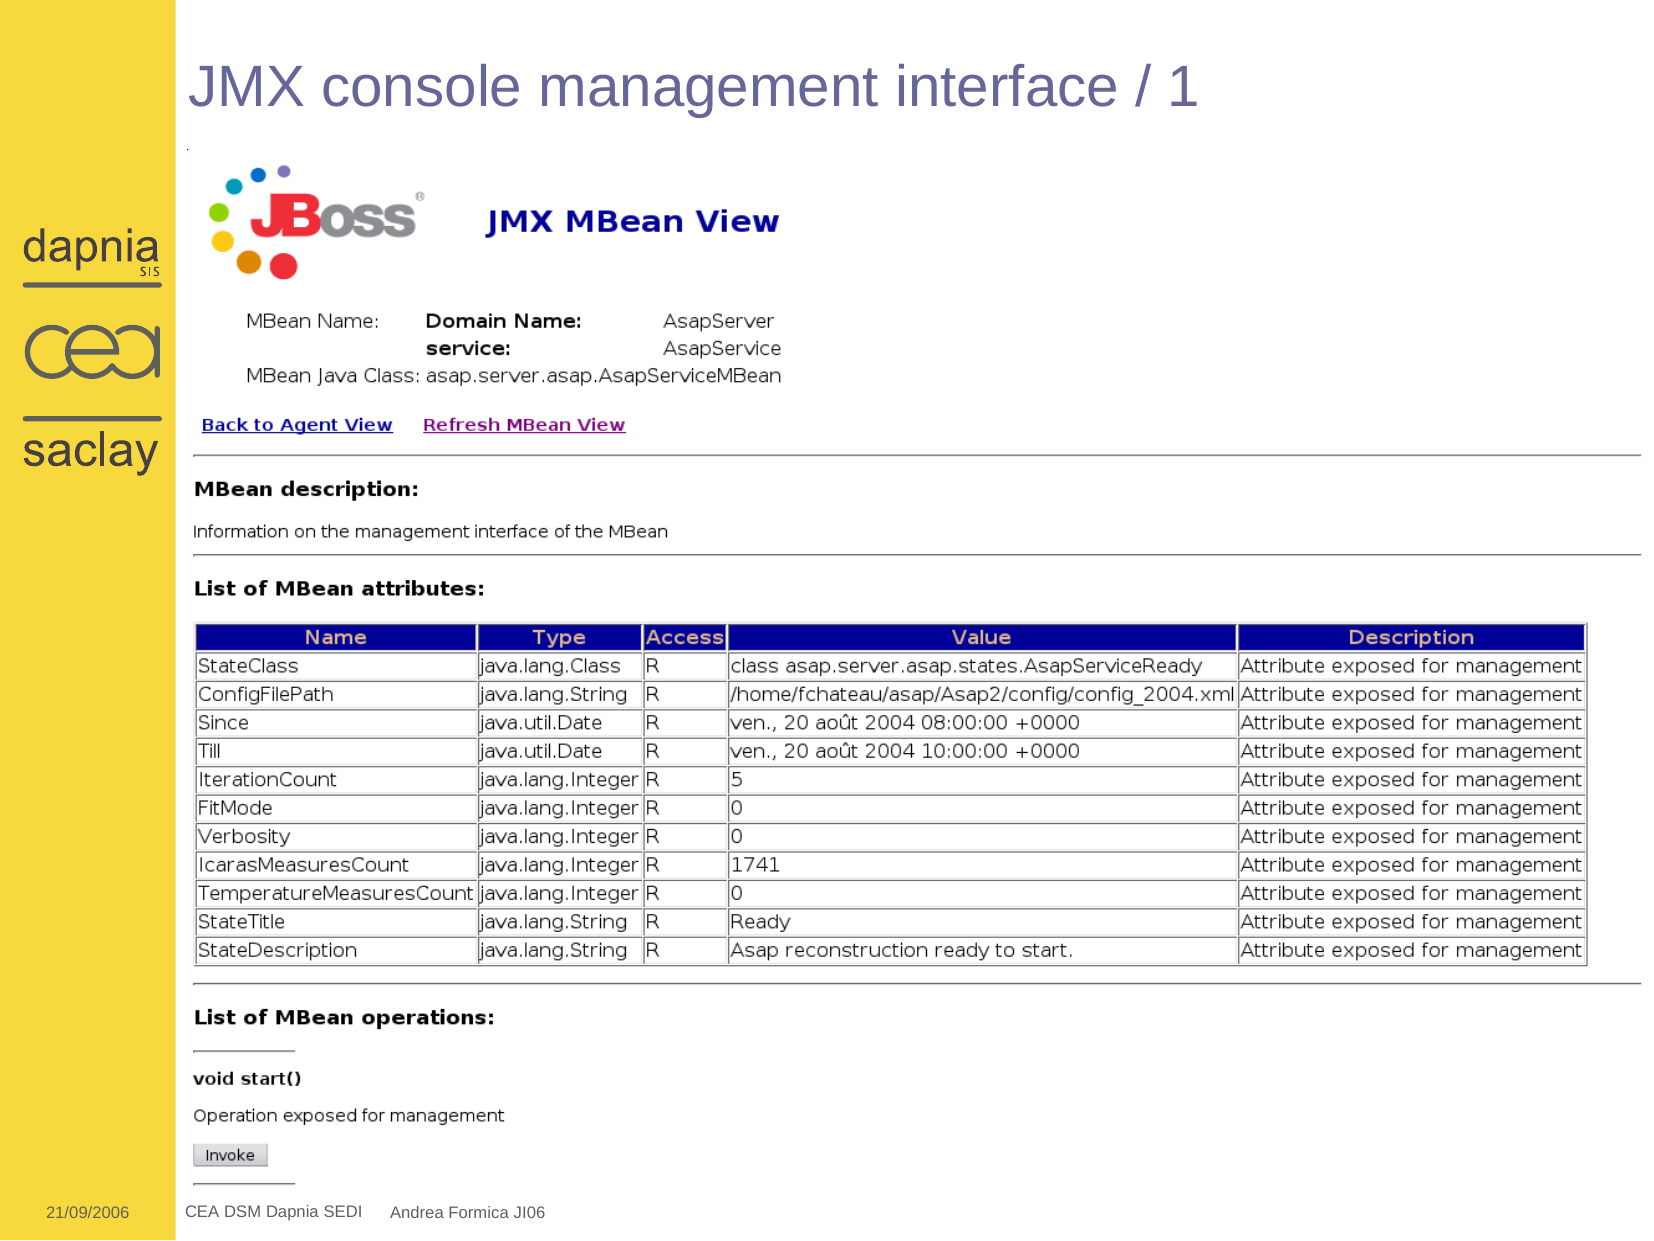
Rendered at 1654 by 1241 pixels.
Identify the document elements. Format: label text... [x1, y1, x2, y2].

picture [187, 149, 1645, 1195]
title JMX console management interface / 1 [188, 10, 1654, 162]
